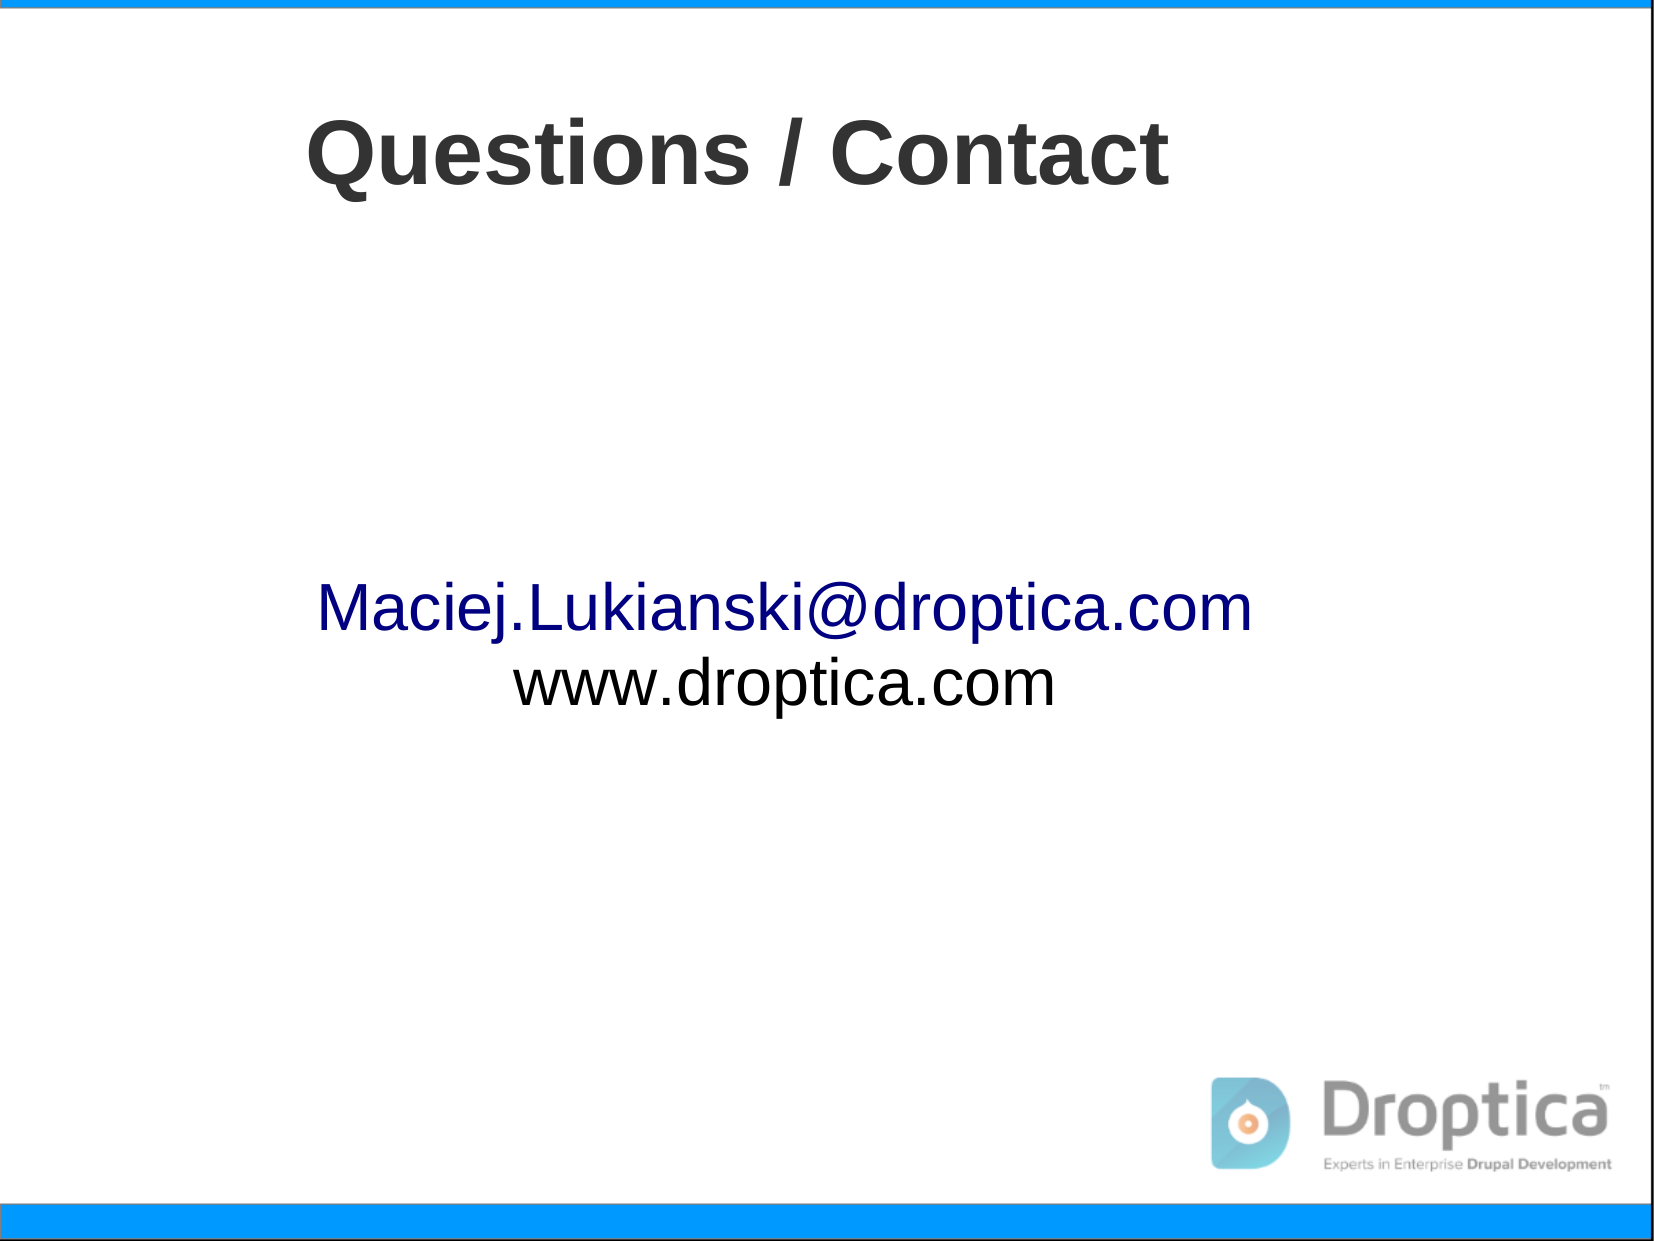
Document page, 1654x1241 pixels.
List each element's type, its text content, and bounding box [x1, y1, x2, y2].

title Questions / Contact [59, 49, 1418, 257]
subtitle Maciej.Lukianski@droptica.com www.droptica.com [118, 248, 1453, 968]
picture [0, 0, 1654, 1241]
